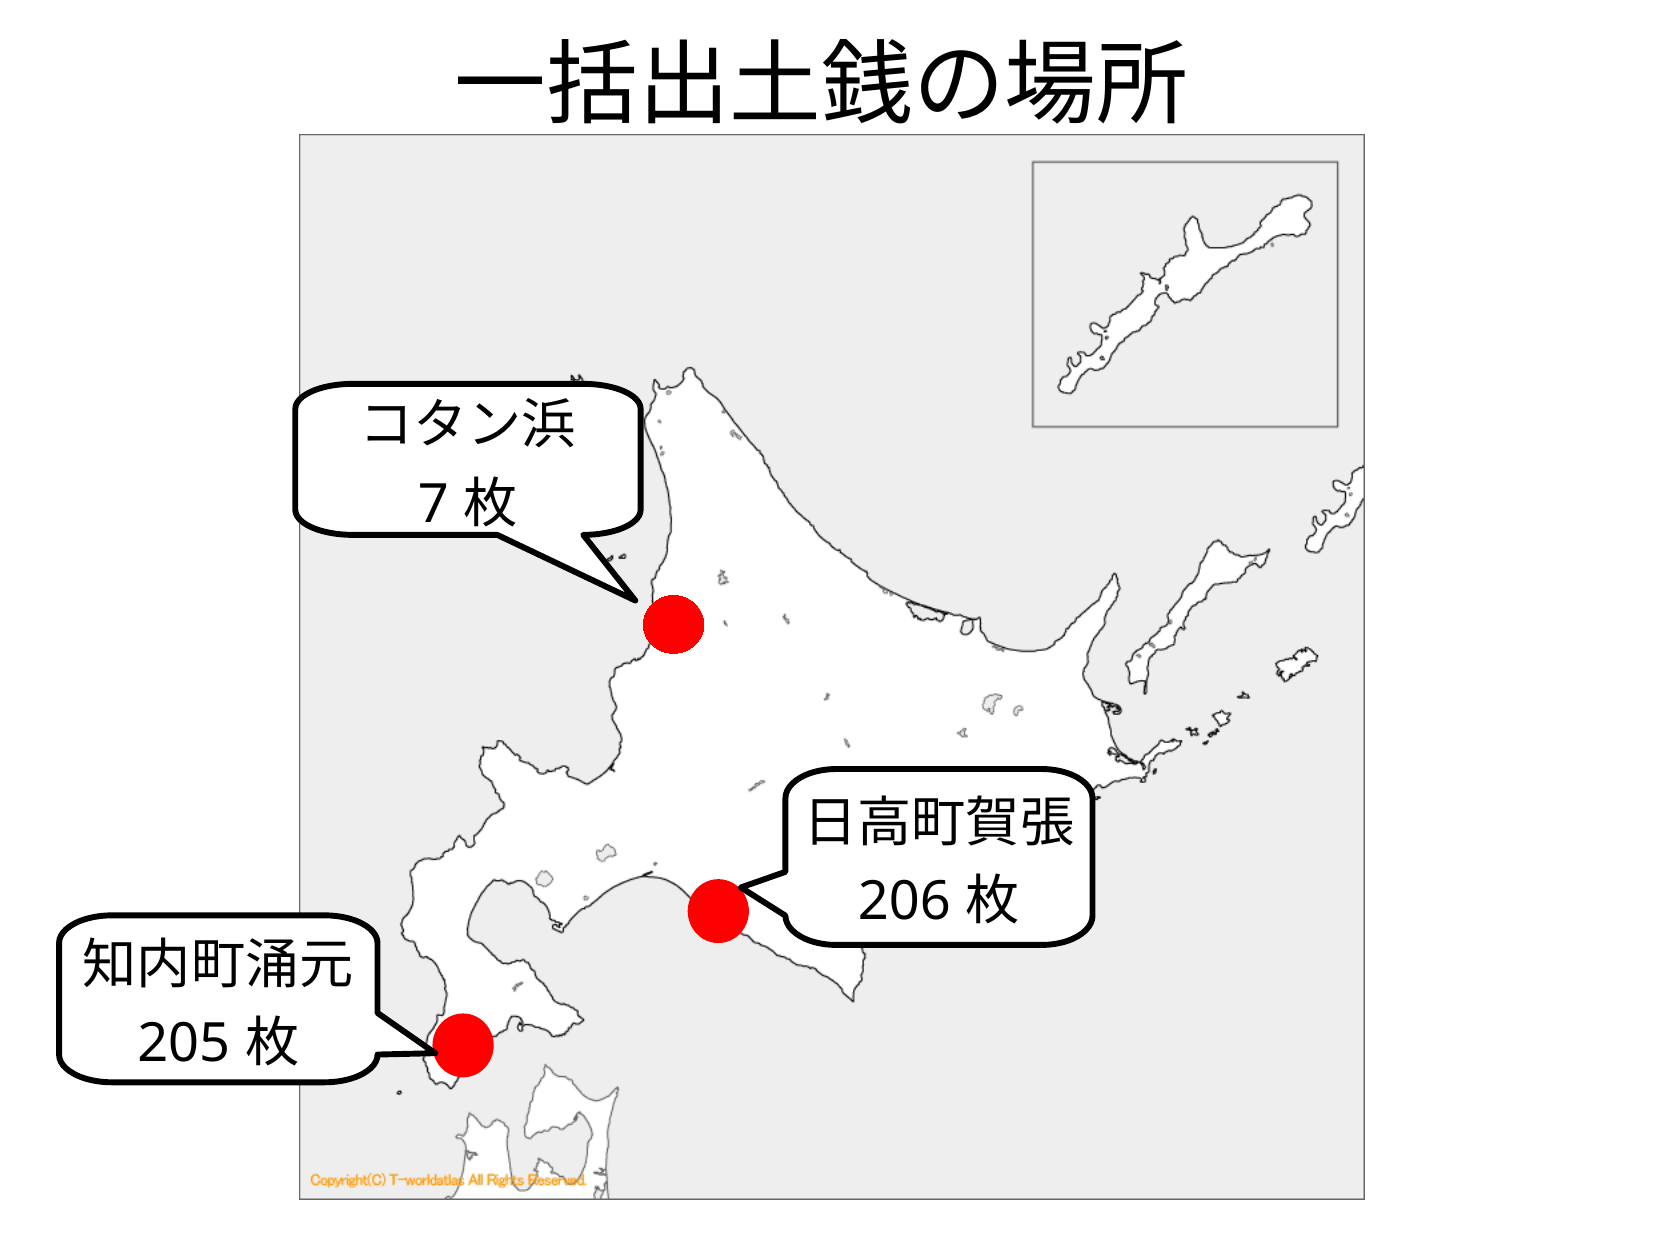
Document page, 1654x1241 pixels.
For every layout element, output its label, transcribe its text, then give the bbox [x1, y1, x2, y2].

text_box コタン浜 7枚 [295, 383, 641, 601]
text_box 日高町賀張 206枚 [740, 769, 1093, 945]
text_box [690, 882, 746, 941]
text_box [585, 495, 865, 551]
picture [299, 173, 1365, 1200]
text_box [332, 534, 529, 551]
text_box [435, 1016, 491, 1075]
text_box 知内町涌元 205枚 [59, 915, 436, 1083]
title 一括出土銭の場所 [77, 0, 1566, 173]
text_box [643, 595, 704, 654]
